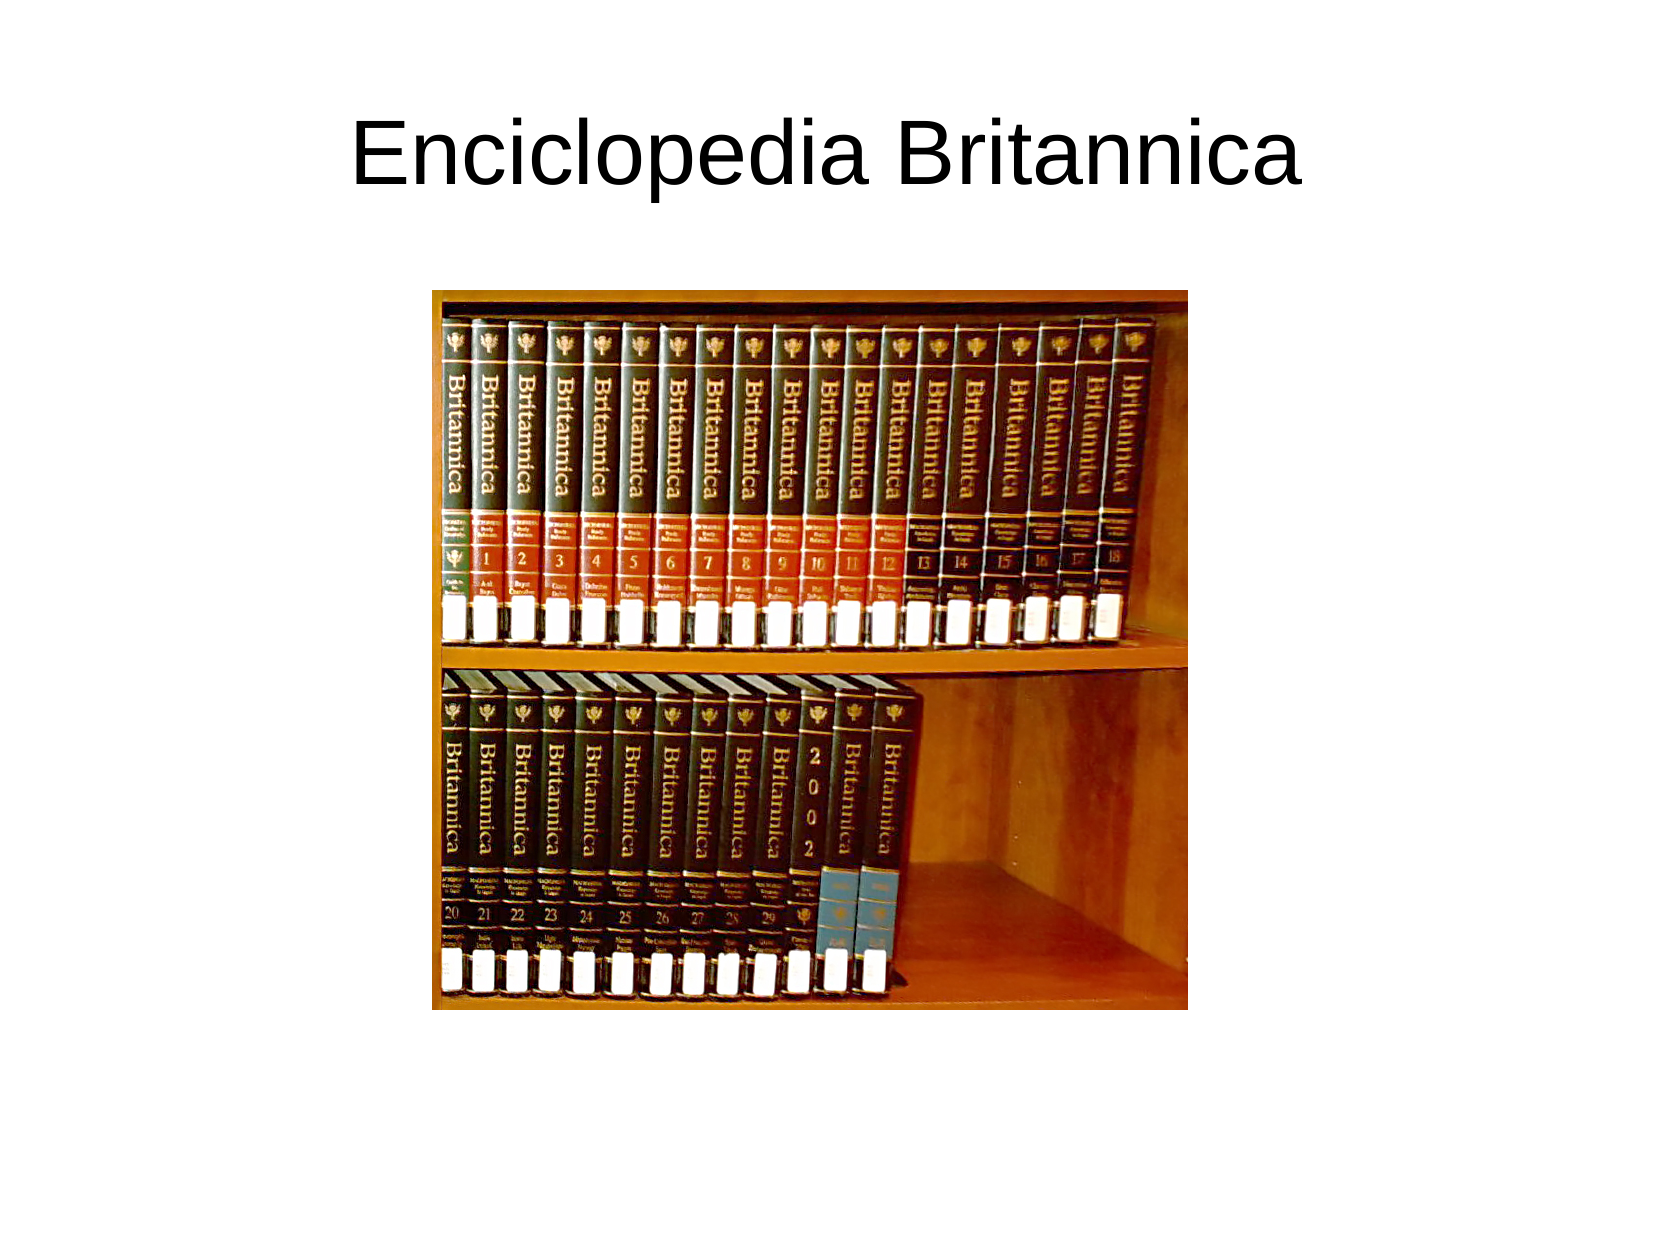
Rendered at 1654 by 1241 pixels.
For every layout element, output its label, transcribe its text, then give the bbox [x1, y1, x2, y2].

picture [432, 290, 1188, 1010]
title Enciclopedia Britannica [82, 0, 1571, 307]
